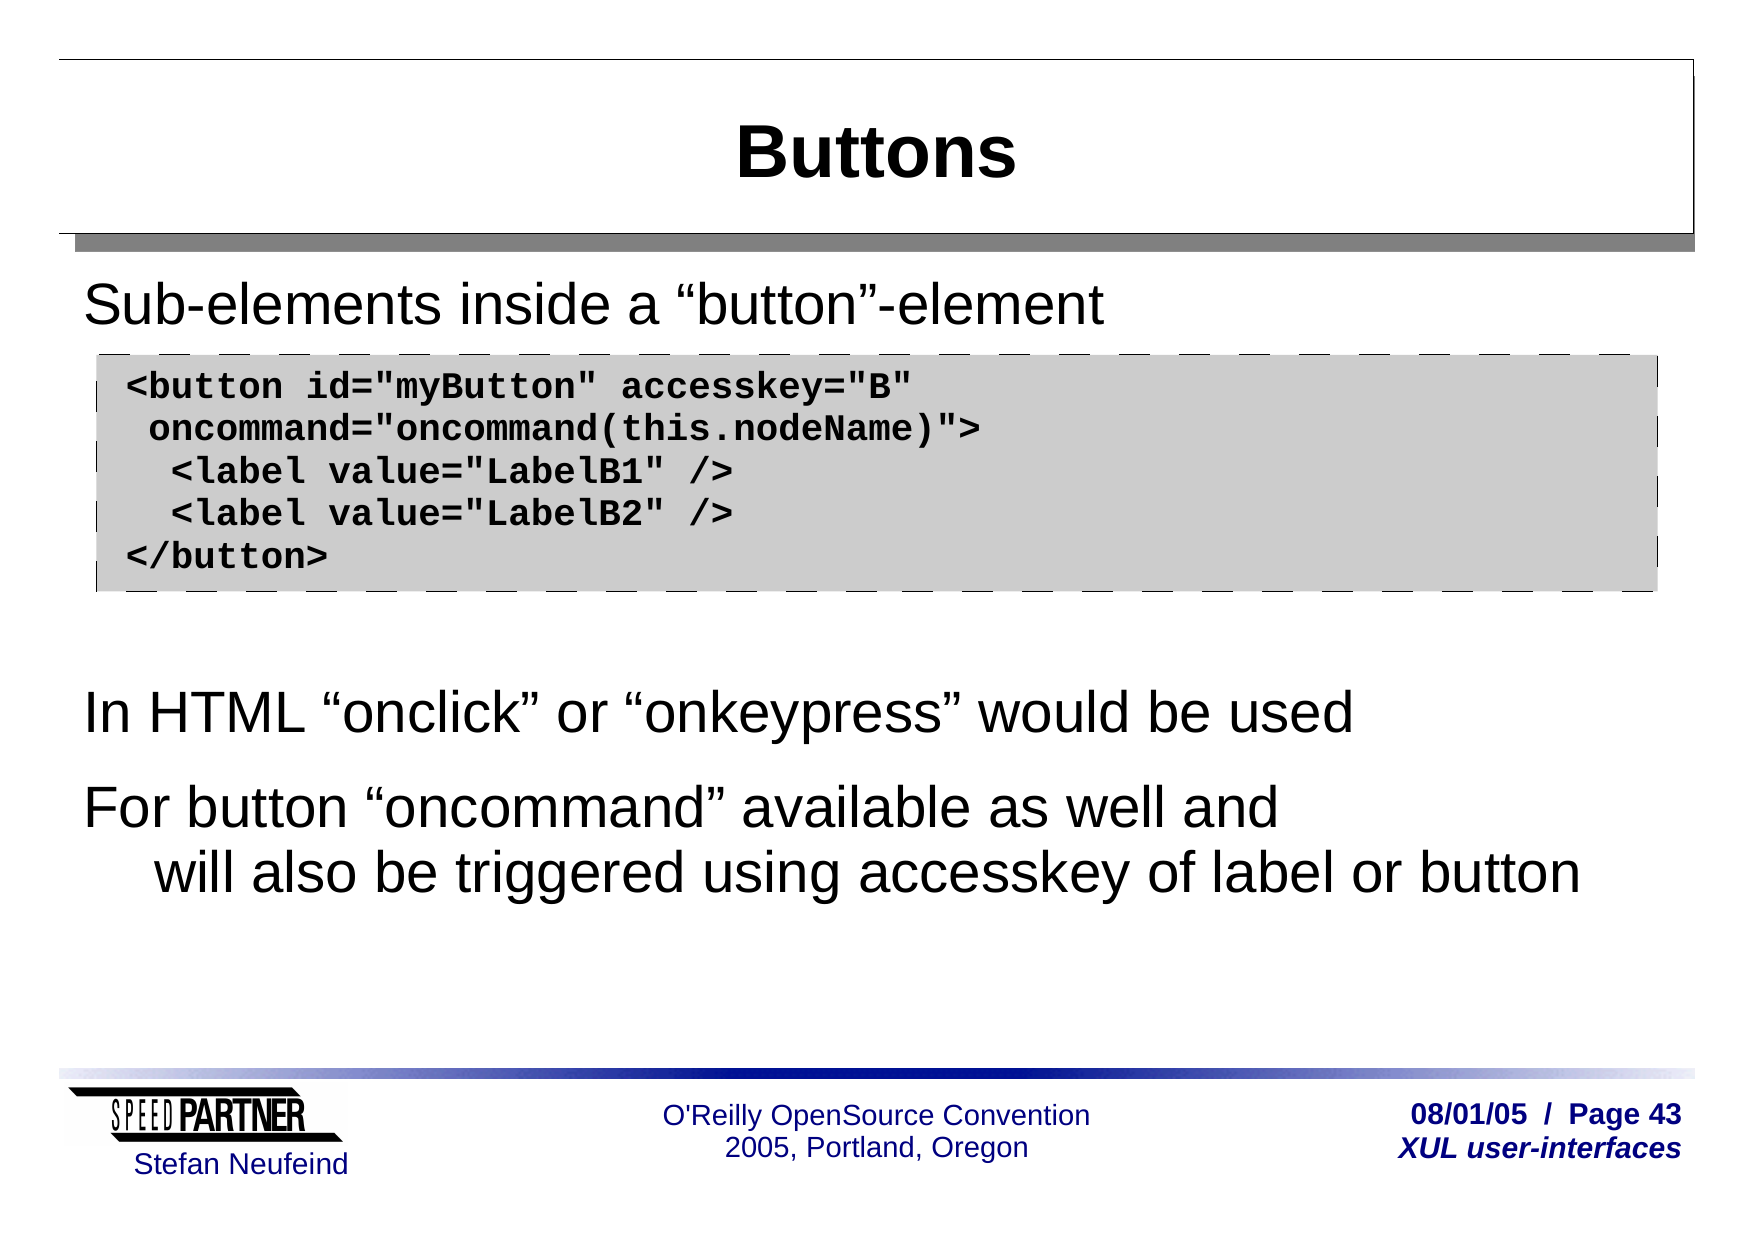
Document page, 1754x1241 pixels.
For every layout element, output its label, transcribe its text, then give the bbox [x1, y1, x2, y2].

picture [59, 1068, 1695, 1079]
title Buttons [59, 59, 1695, 244]
list In HTML “onclick” or “onkeypress” would be used For button “oncommand” available as well and will also be triggered using accesskey of label or button [71, 679, 1695, 904]
list Sub-elements inside a “button”-element [71, 272, 1695, 338]
picture [64, 1082, 348, 1146]
text_box <button id="myButton" accesskey="B" oncommand="oncommand(this.nodeName)"> <label value="LabelB1" /> <label value="LabelB2" /> </button> [96, 354, 1658, 592]
